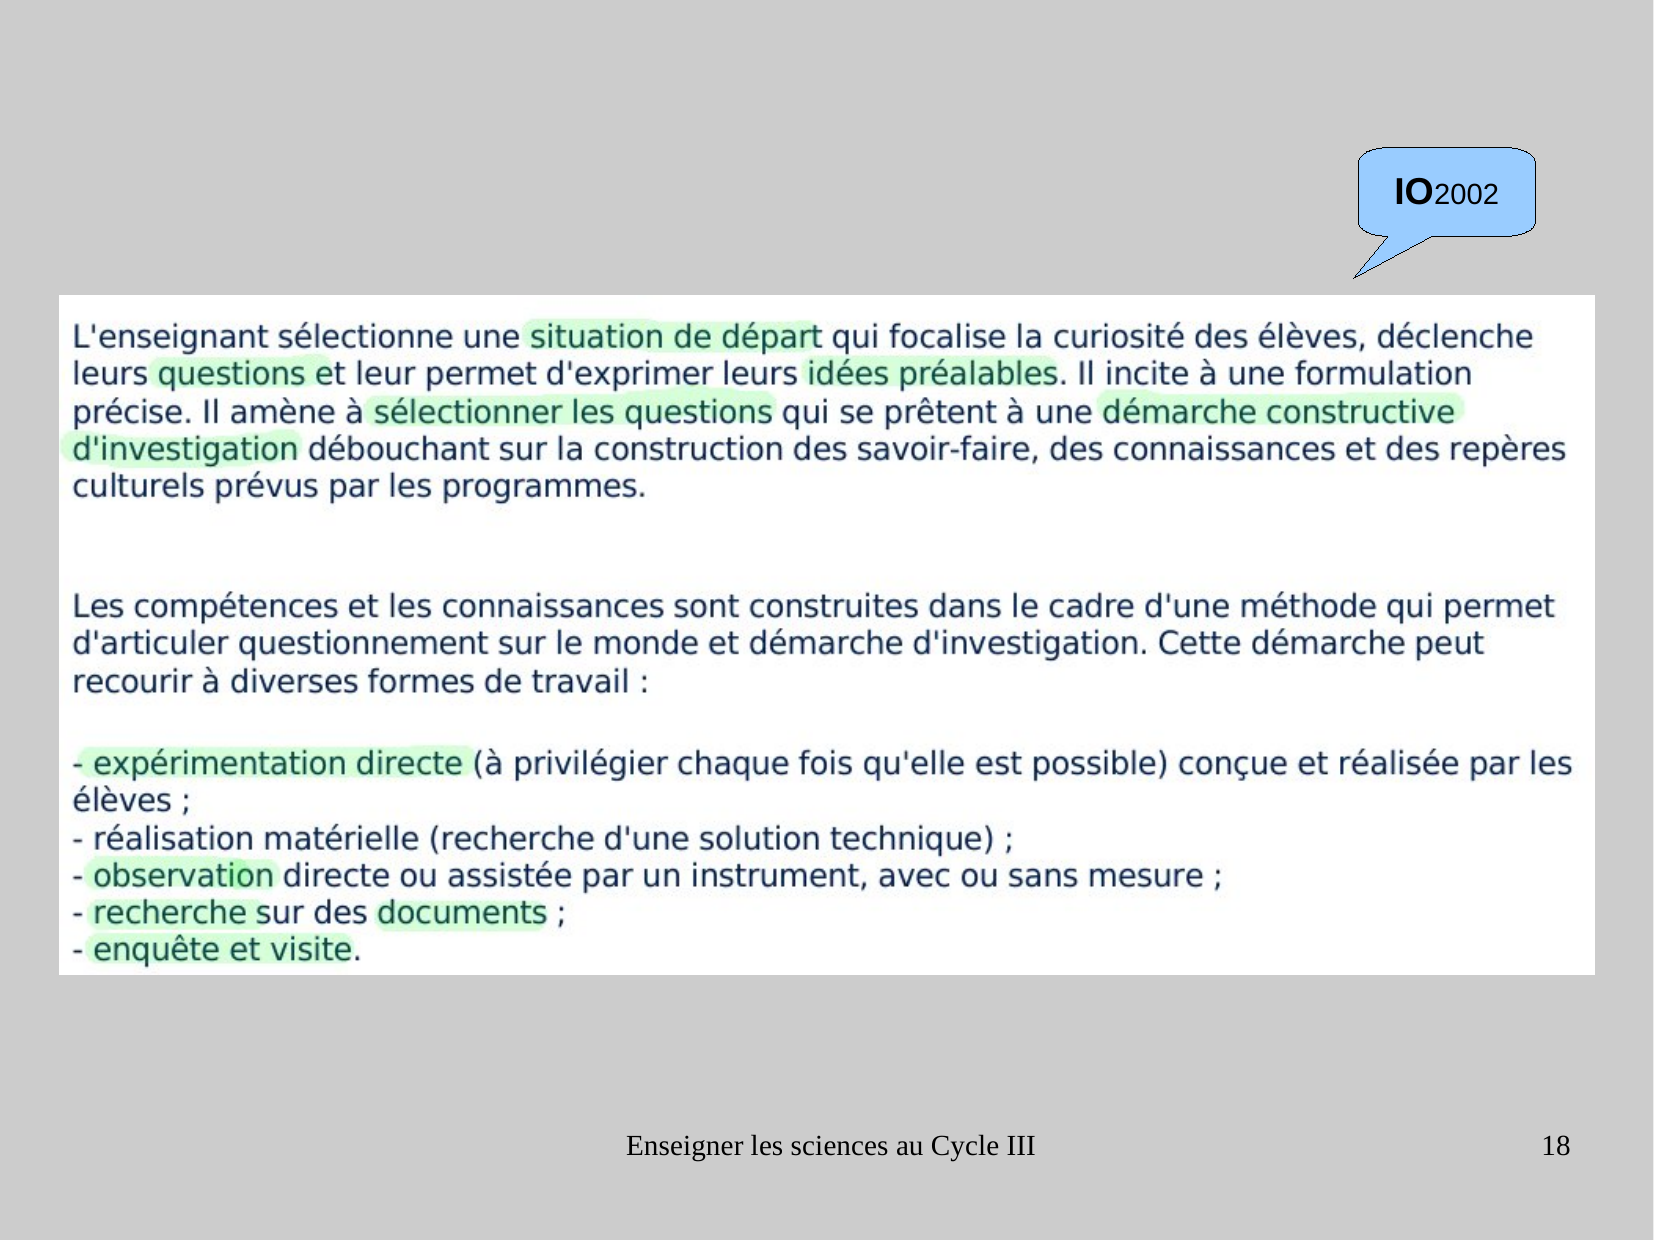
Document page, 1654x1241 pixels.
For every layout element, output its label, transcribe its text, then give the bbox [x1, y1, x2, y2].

text_box IO2002 [1353, 147, 1536, 279]
picture [59, 295, 1595, 975]
